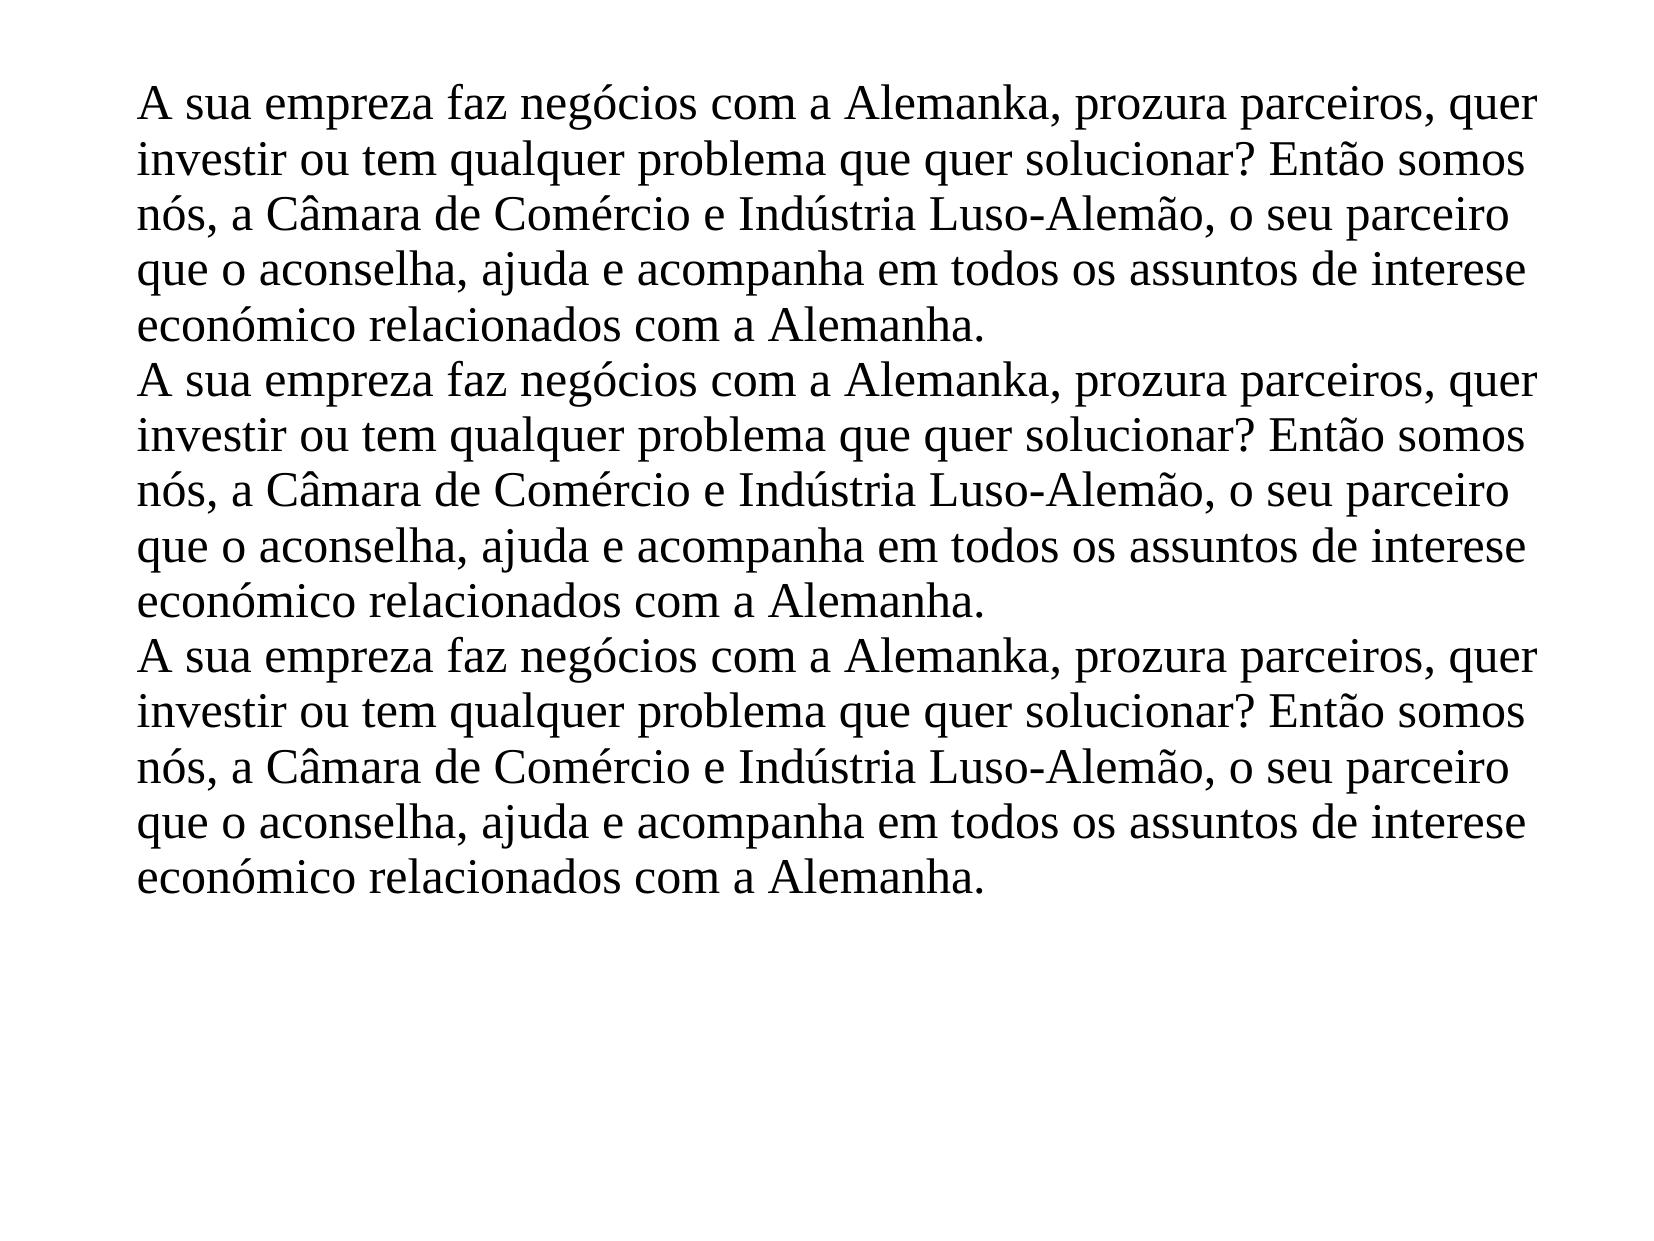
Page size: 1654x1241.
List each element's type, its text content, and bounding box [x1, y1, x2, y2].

text_box A sua empreza faz negócios com a Alemanka, prozura parceiros, quer investir ou tem qualquer problema que quer solucionar? Então somos nós, a Câmara de Comércio e Indústria Luso-Alemão, o seu parceiro que o aconselha, ajuda e acompanha em todos os assuntos de interese económico relacionados com a Alemanha. A sua empreza faz negócios com a Alemanka, prozura parceiros, quer investir ou tem qualquer problema que quer solucionar? Então somos nós, a Câmara de Comércio e Indústria Luso-Alemão, o seu parceiro que o aconselha, ajuda e acompanha em todos os assuntos de interese económico relacionados com a Alemanha. A sua empreza faz negócios com a Alemanka, prozura parceiros, quer investir ou tem qualquer problema que quer solucionar? Então somos nós, a Câmara de Comércio e Indústria Luso-Alemão, o seu parceiro que o aconselha, ajuda e acompanha em todos os assuntos de interese económico relacionados com a Alemanha. [136, 75, 1570, 1126]
